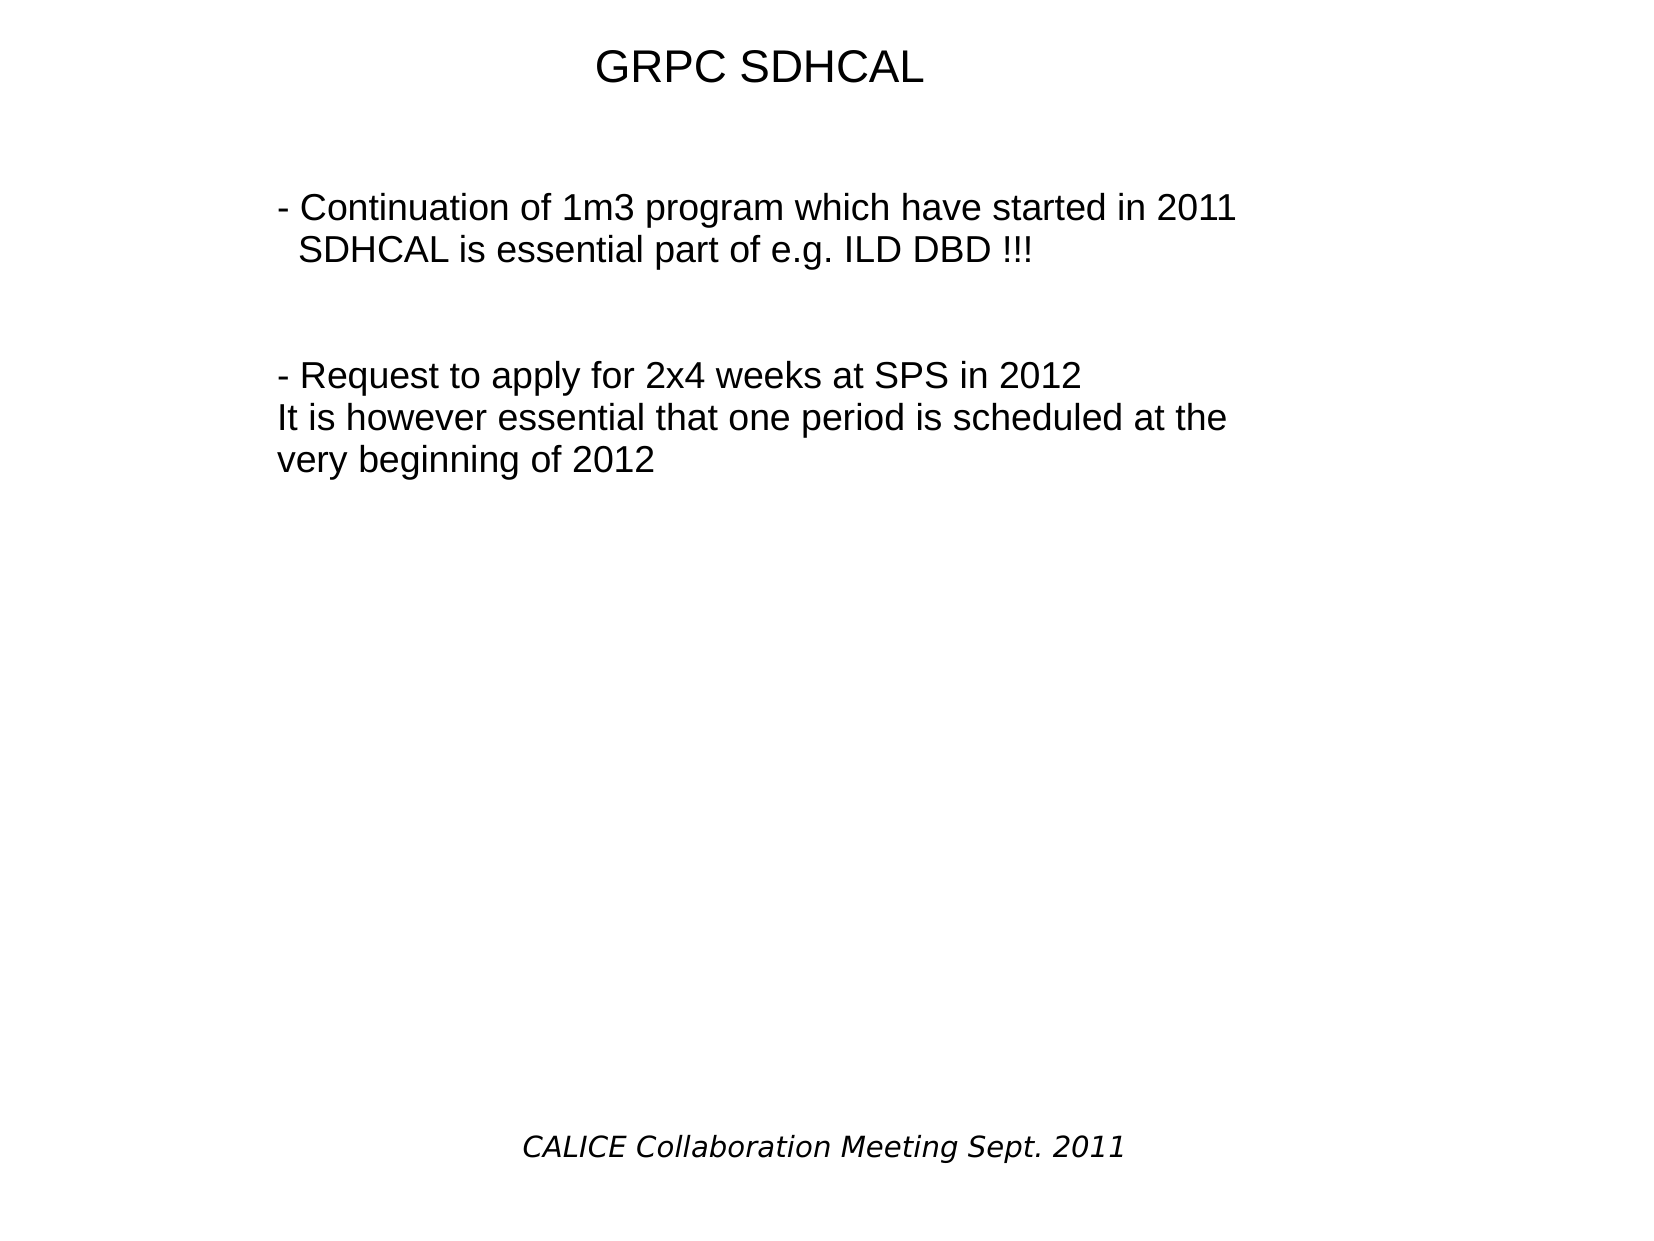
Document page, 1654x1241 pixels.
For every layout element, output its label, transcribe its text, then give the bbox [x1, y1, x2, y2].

text_box GRPC SDHCAL [580, 33, 952, 100]
text_box - Continuation of 1m3 program which have started in 2011 SDHCAL is essential part of e.g. ILD DBD !!! - Request to apply for 2x4 weeks at SPS in 2012 It is however essential that one period is scheduled at the very beginning of 2012 [262, 179, 1255, 572]
